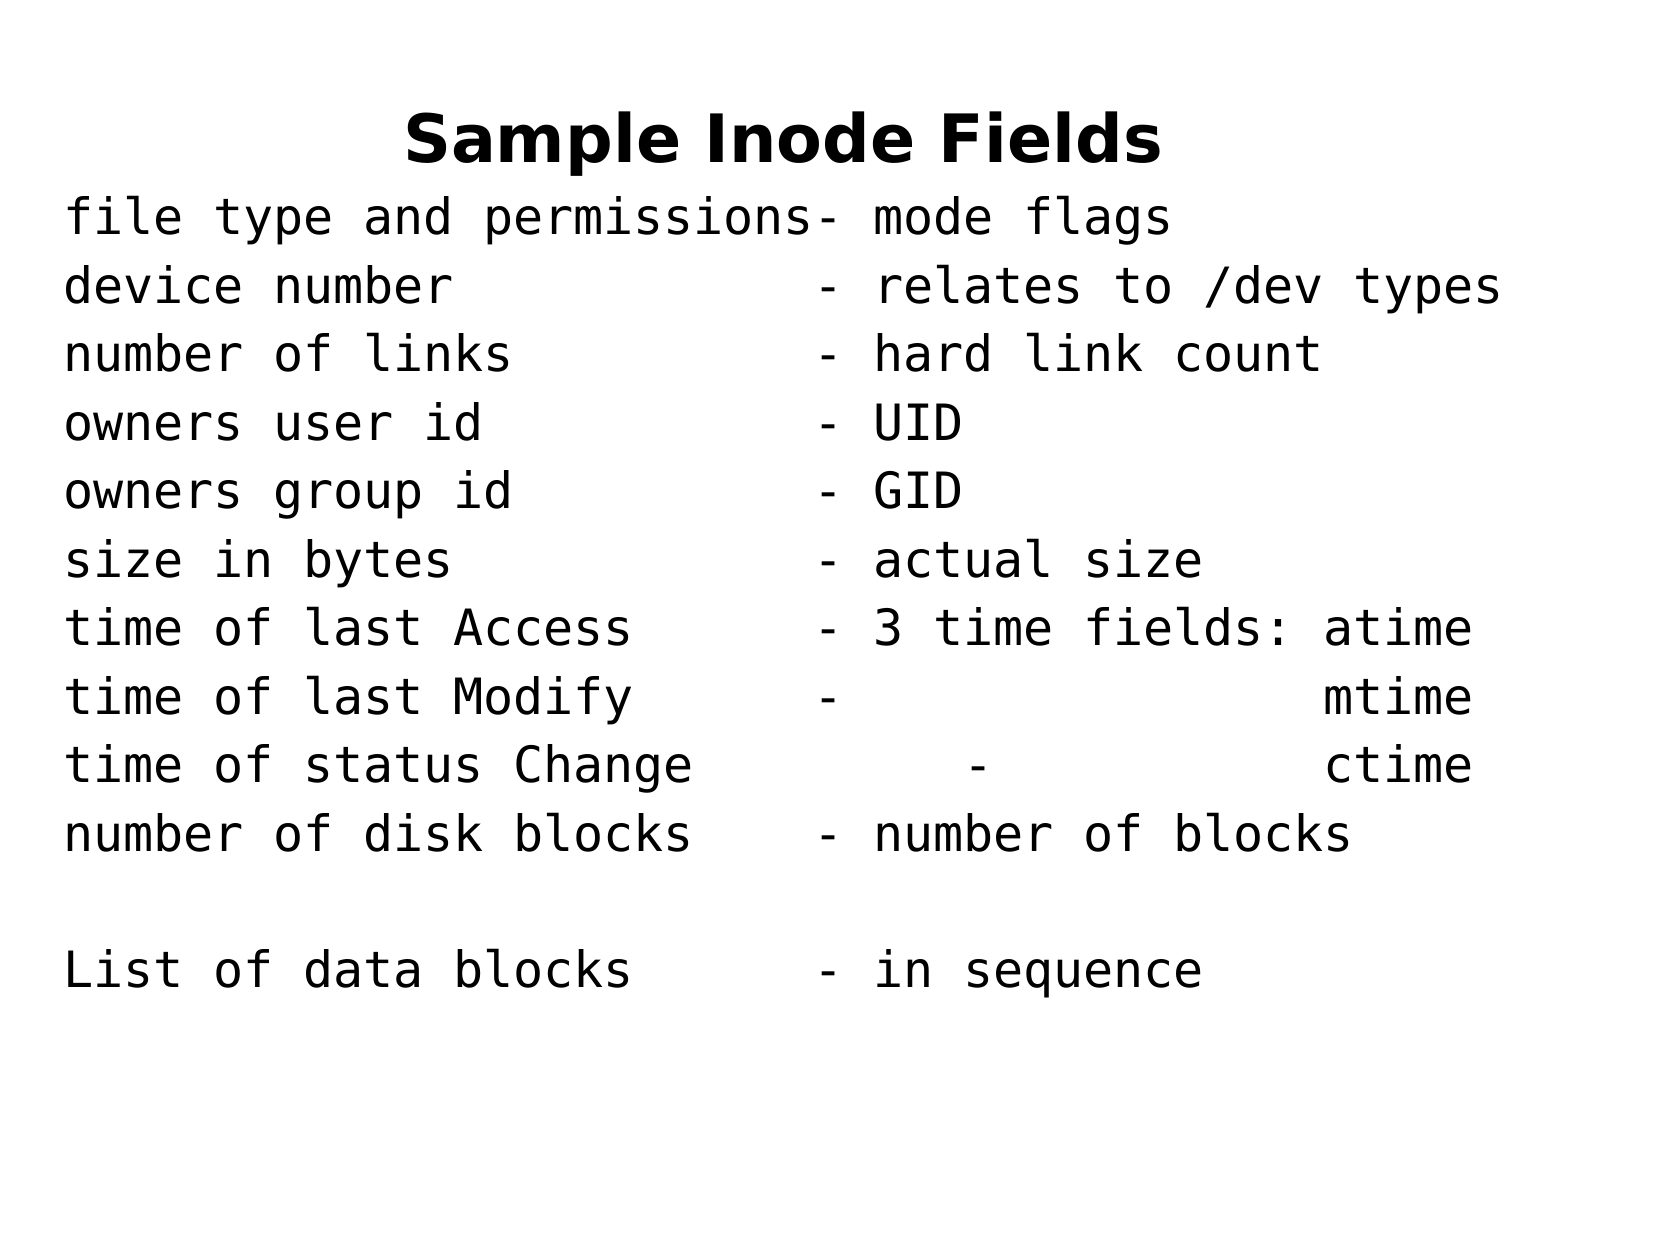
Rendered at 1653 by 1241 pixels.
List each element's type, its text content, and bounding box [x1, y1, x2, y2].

text_box Sample Inode Fields file type and permissions- mode flags device number - relates to /dev types number of links - hard link count owners user id - UID owners group id - GID size in bytes - actual size time of last Access - 3 time fields: atime time of last Modify - mtime time of status Change - ctime number of disk blocks - number of blocks List of data blocks - in sequence [63, 102, 1570, 1000]
